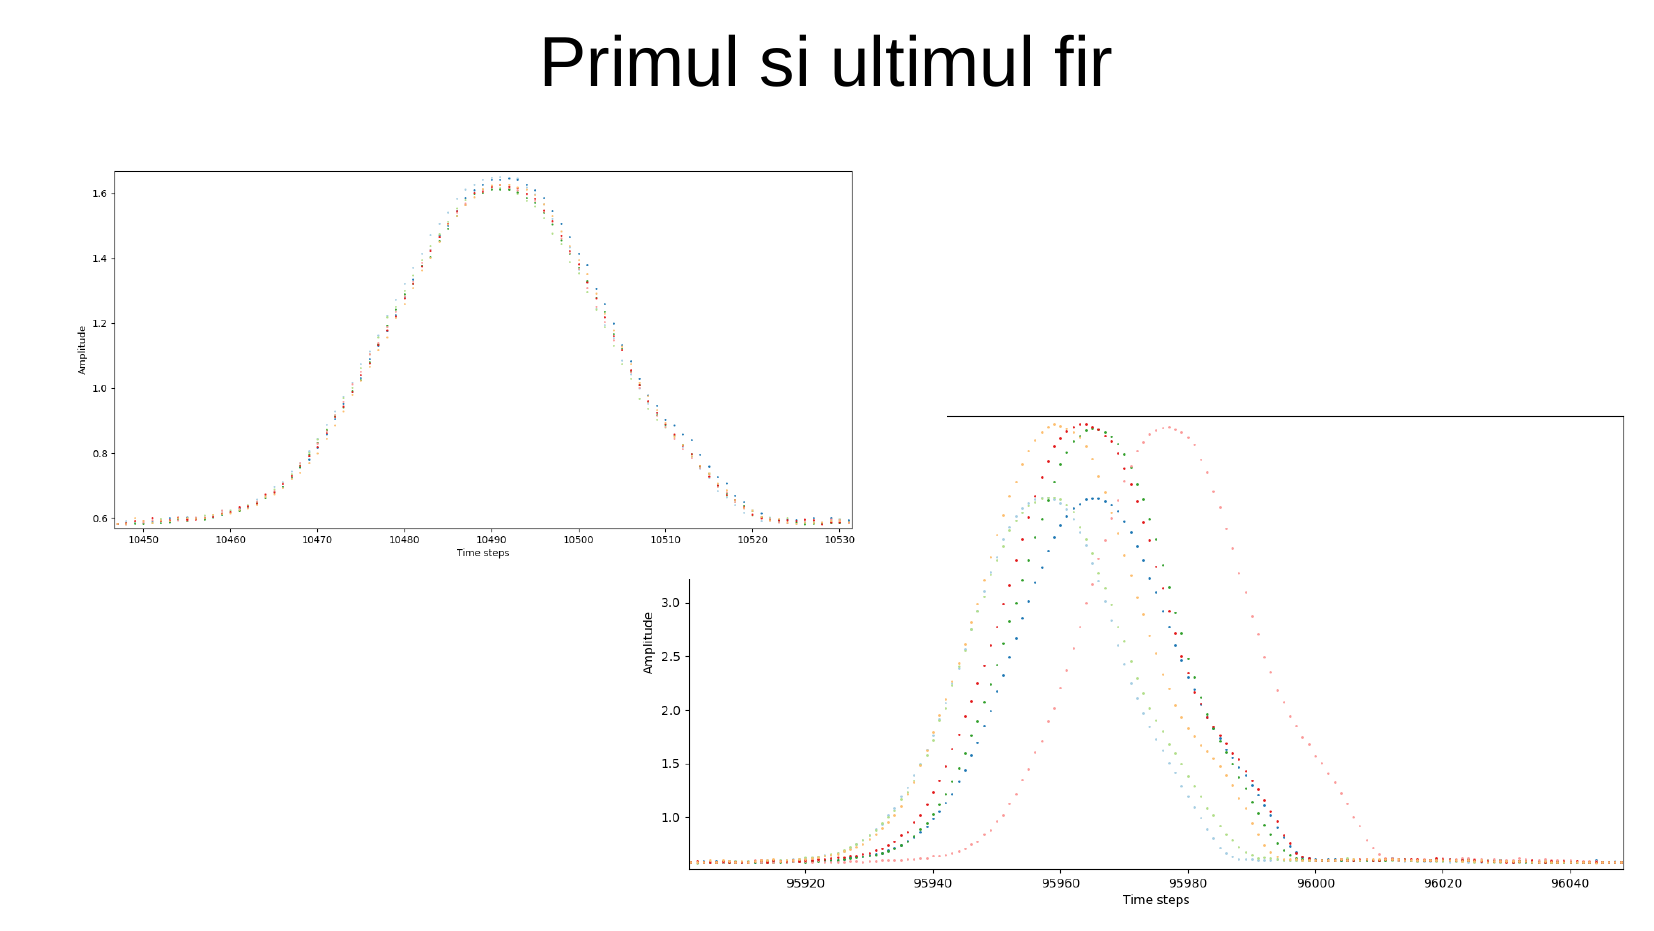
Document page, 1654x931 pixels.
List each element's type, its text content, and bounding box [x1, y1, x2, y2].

picture [0, 115, 1654, 931]
title Primul si ultimul fir [82, 0, 1571, 140]
